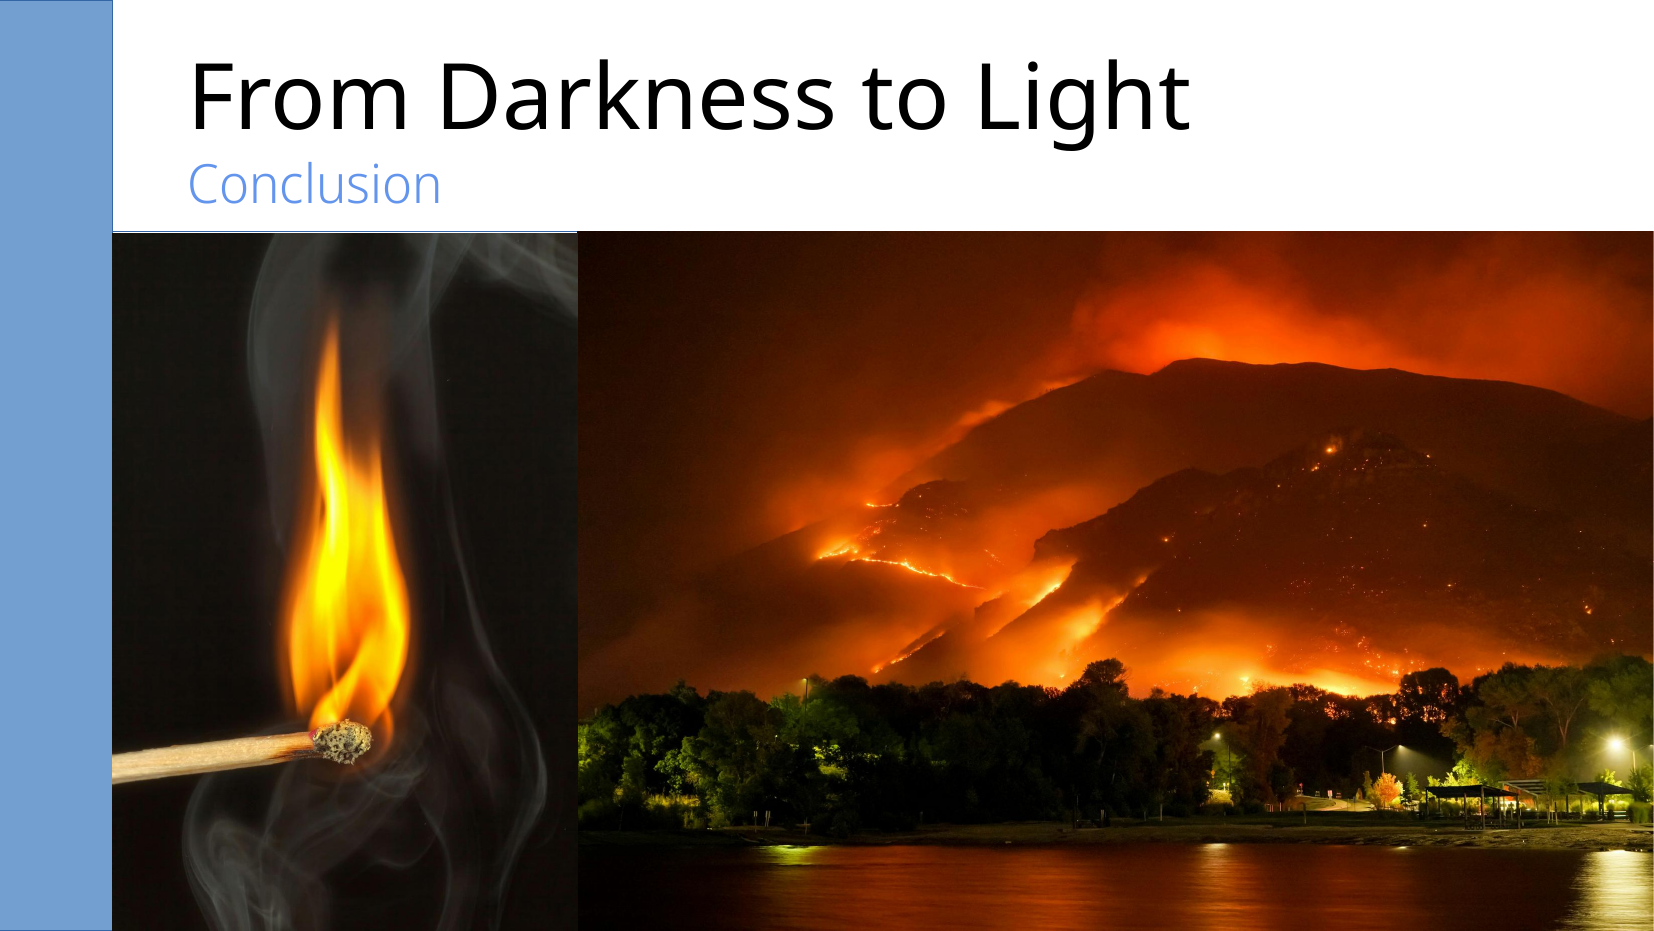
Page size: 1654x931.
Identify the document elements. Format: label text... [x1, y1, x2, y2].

title Conclusion [187, 125, 1571, 231]
title From Darkness to Light [187, 33, 1571, 125]
picture [112, 231, 1654, 931]
text_box [0, 0, 113, 931]
